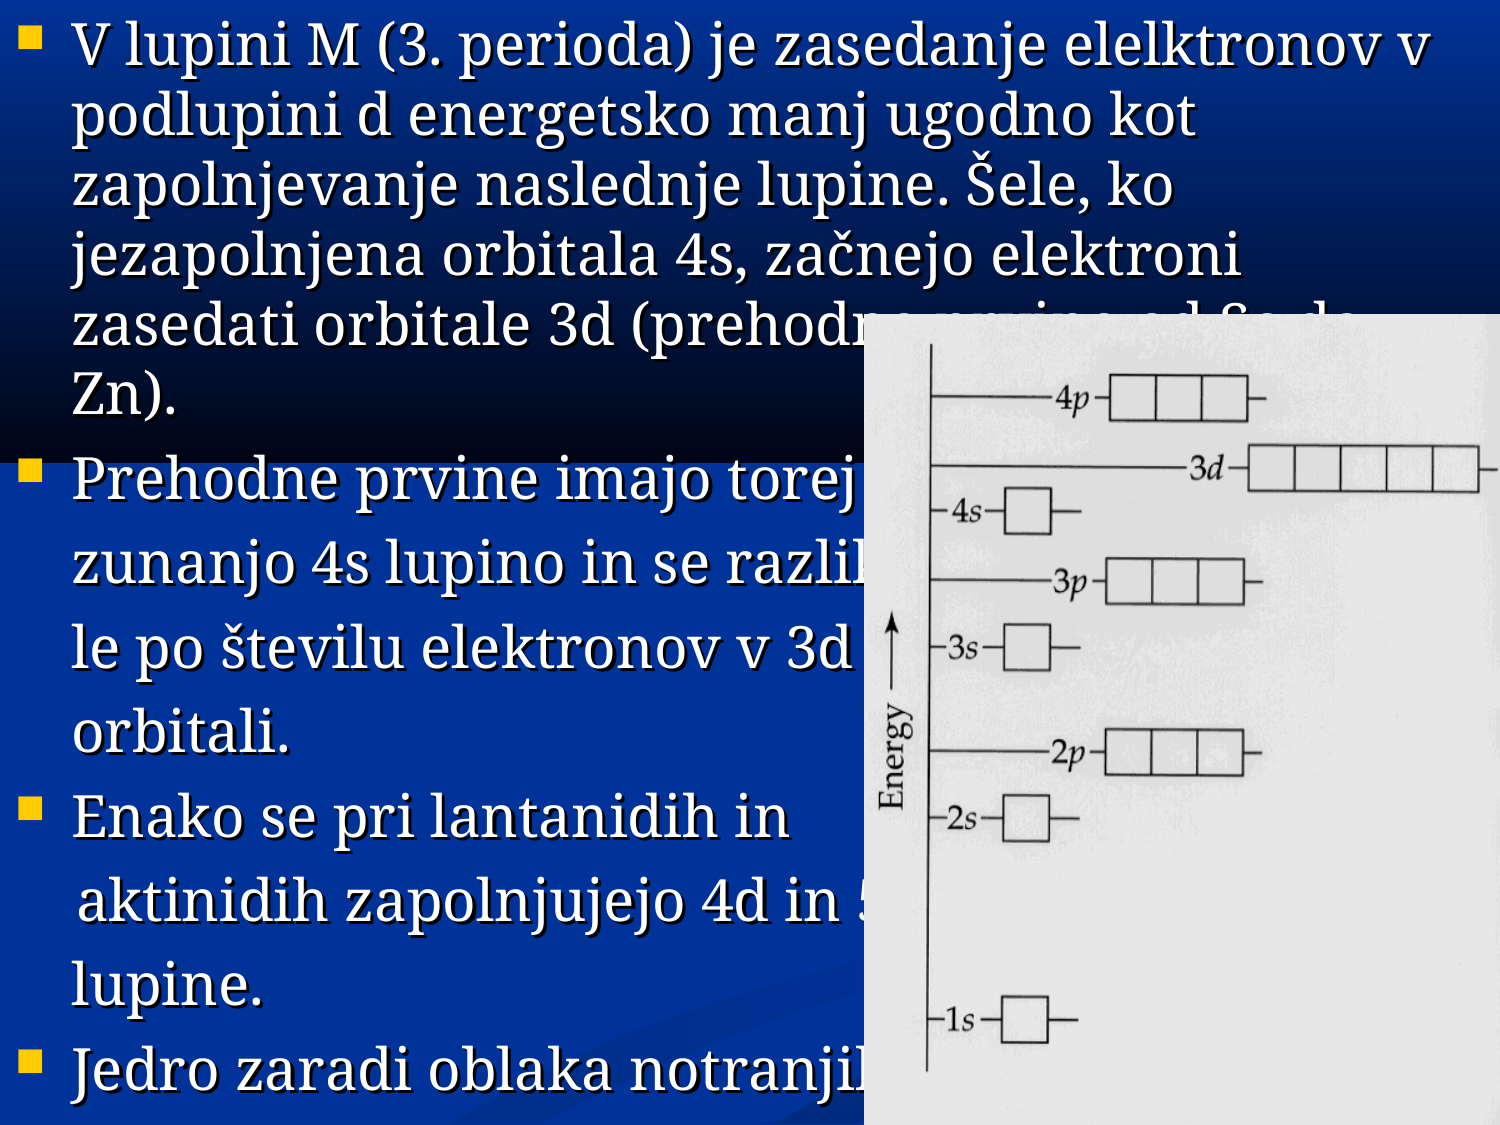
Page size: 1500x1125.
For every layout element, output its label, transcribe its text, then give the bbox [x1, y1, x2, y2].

list V lupini M (3. perioda) je zasedanje elelktronov v podlupini d energetsko manj ugodno kot zapolnjevanje naslednje lupine. Šele, ko jezapolnjena orbitala 4s, začnejo elektroni zasedati orbitale 3d (prehodne prvine od Sc do Zn). Prehodne prvine imajo torej enako zunanjo 4s lupino in se razlikujejo le po številu elektronov v 3d orbitali. Enako se pri lantanidih in aktinidih zapolnjujejo 4d in 5f lupine. Jedro zaradi oblaka notranjih elektronov zato šibkeje privlači zunanje – “zaščitni učinek”. [0, 0, 1500, 1125]
picture [864, 314, 1500, 1125]
